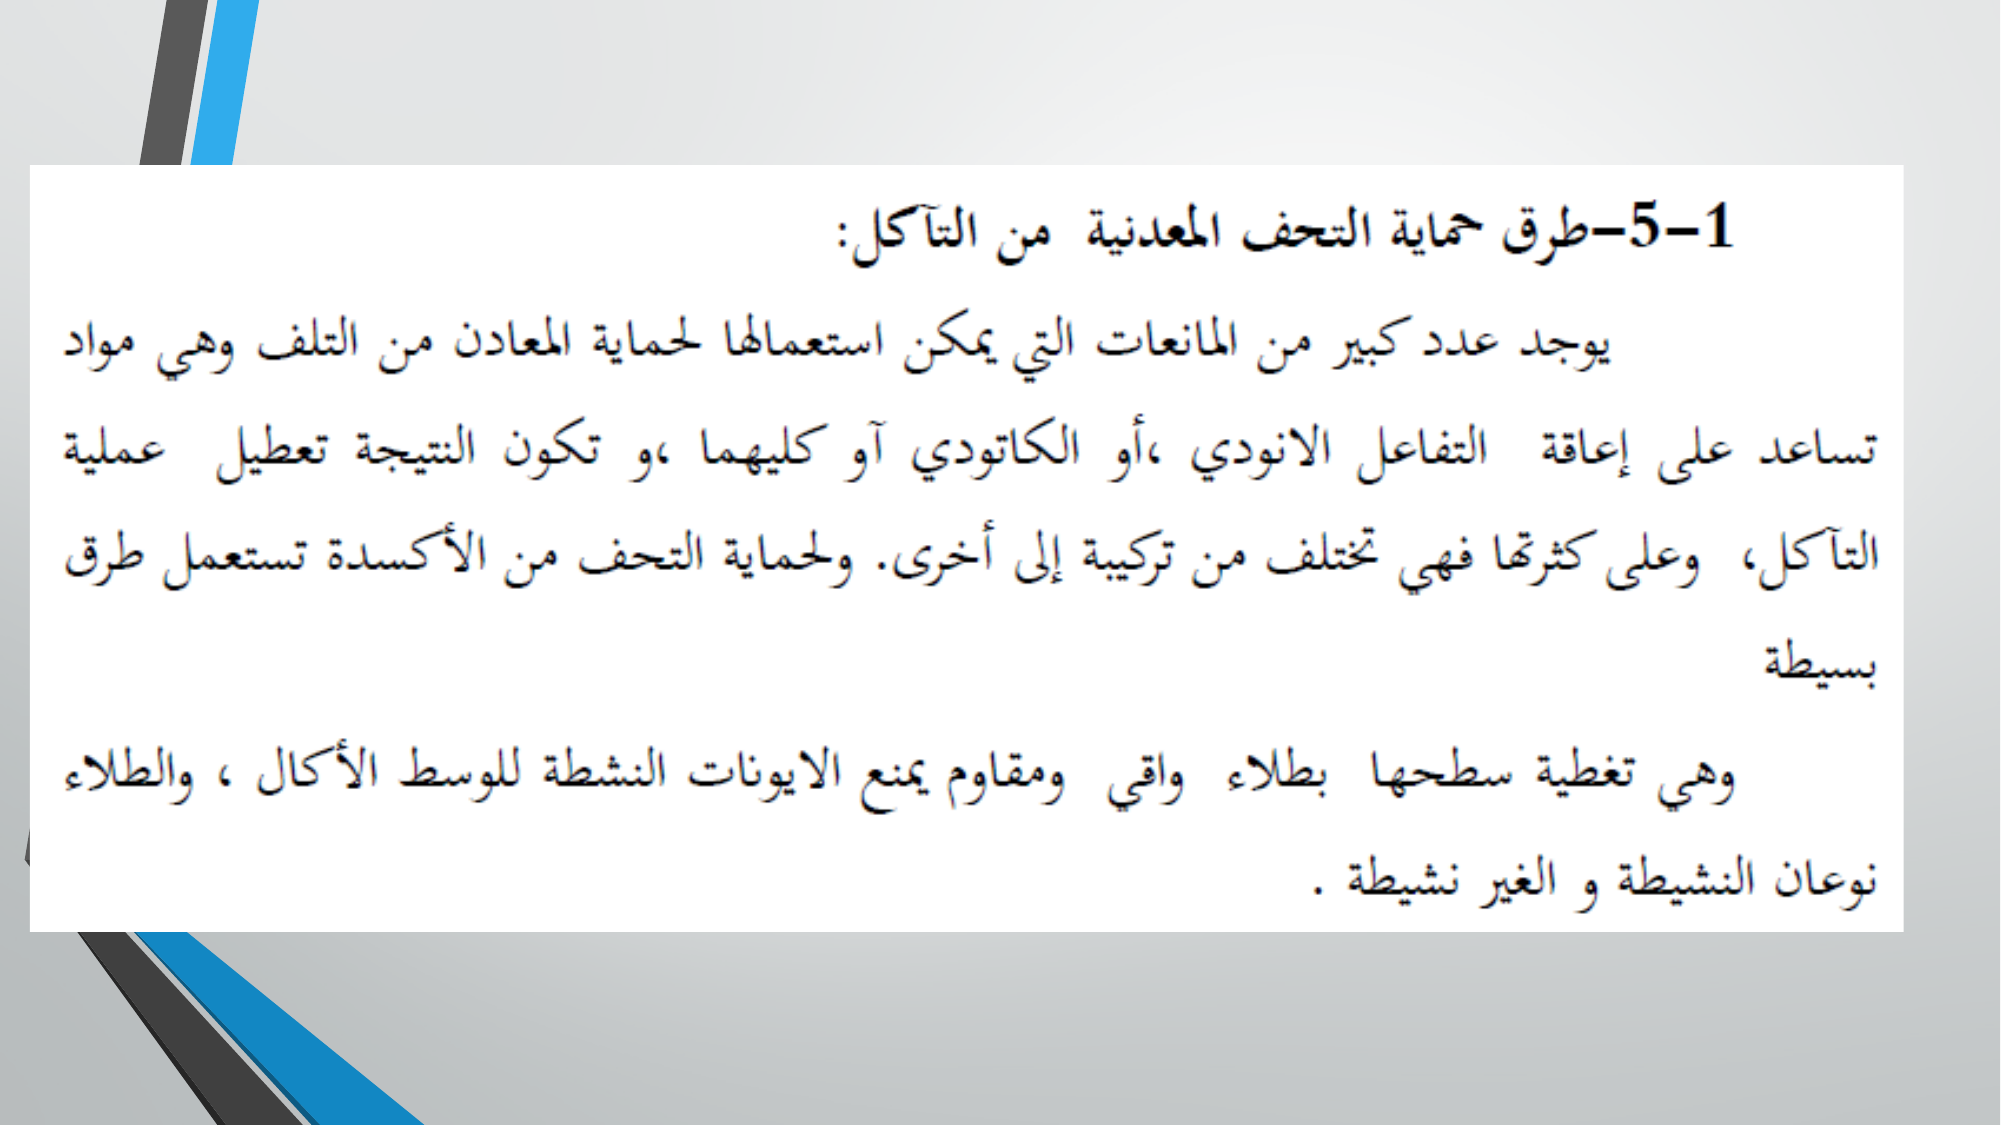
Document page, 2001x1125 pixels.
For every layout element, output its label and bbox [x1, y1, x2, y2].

picture [29, 165, 1904, 932]
